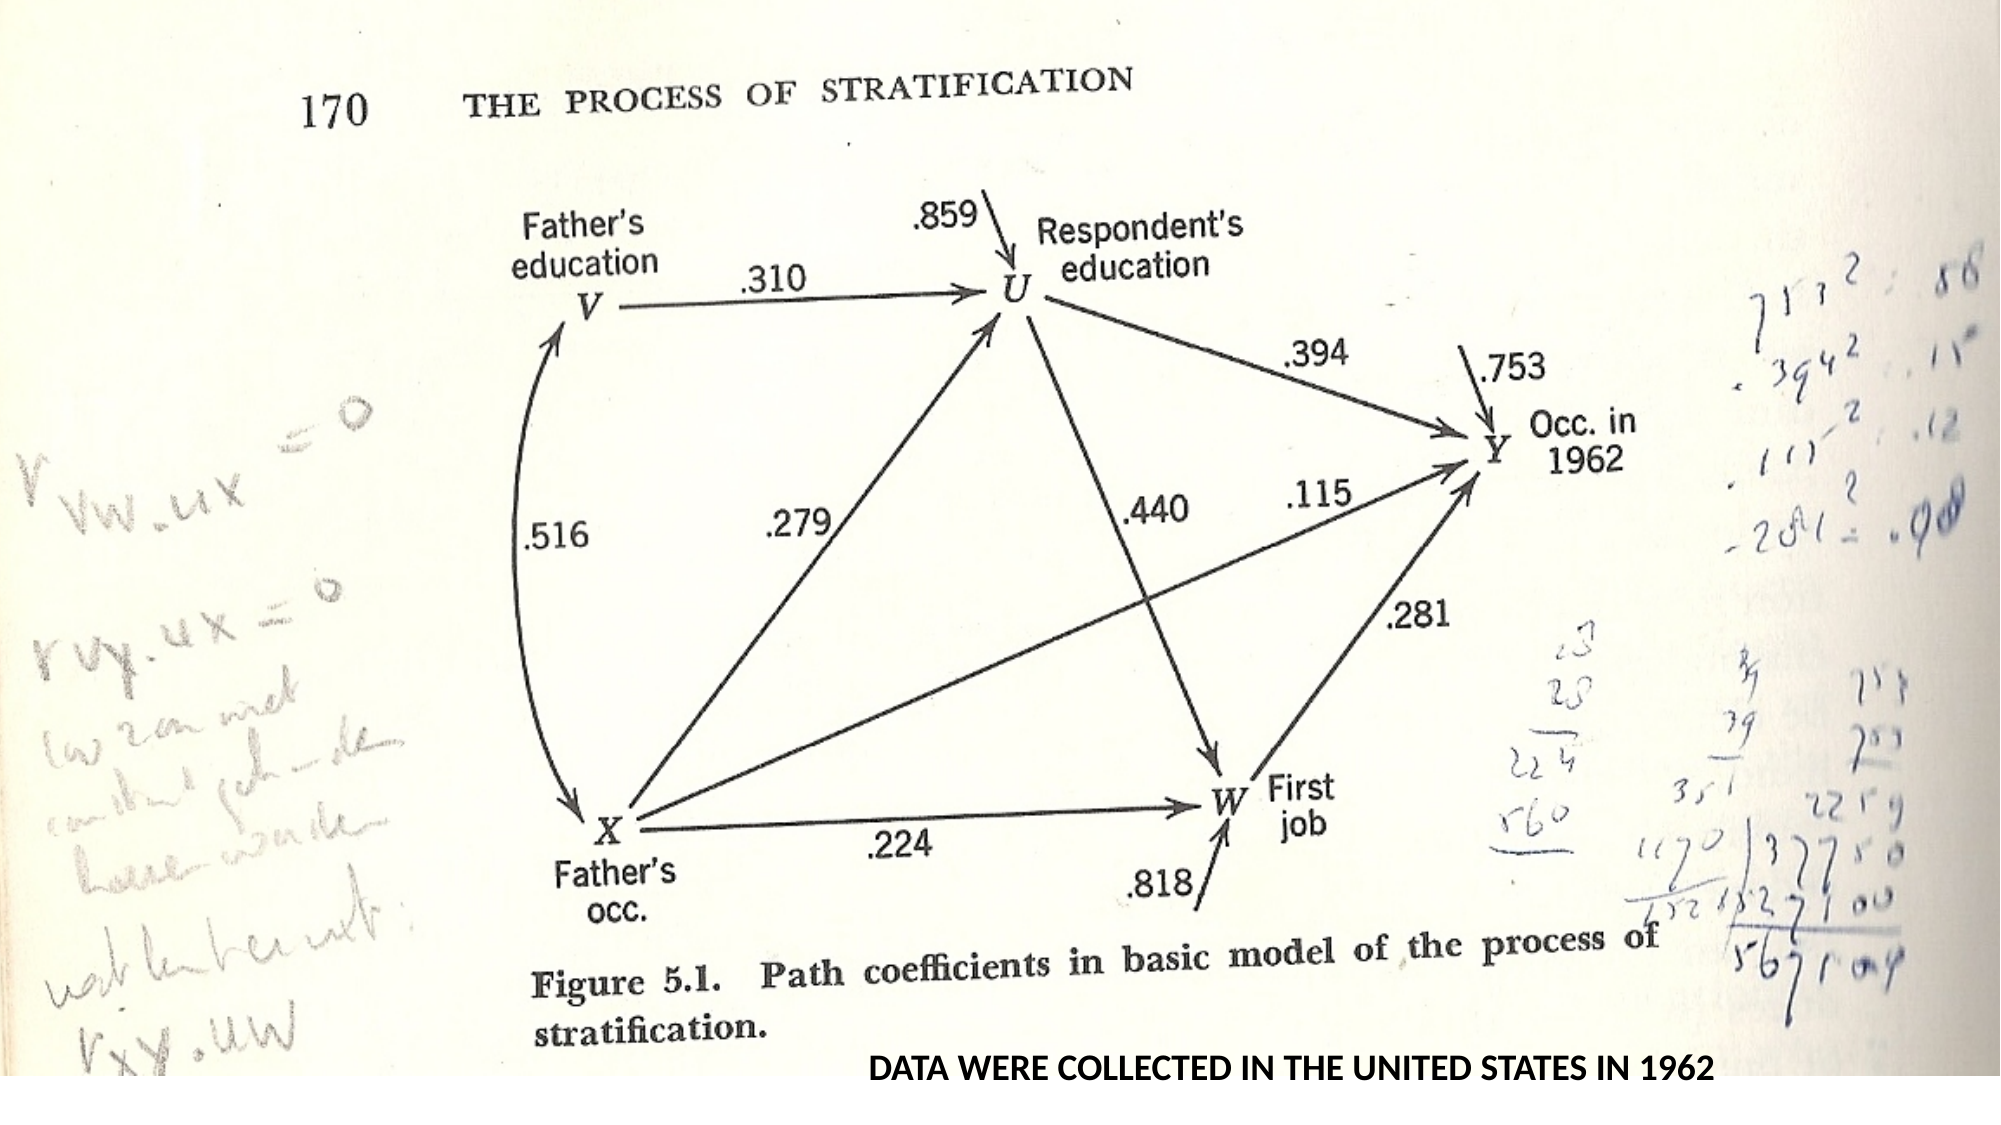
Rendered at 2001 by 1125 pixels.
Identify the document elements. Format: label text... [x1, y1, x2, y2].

picture [0, 0, 2000, 1076]
text_box DATA WERE COLLECTED IN THE UNITED STATES IN 1962 [853, 1035, 1754, 1096]
